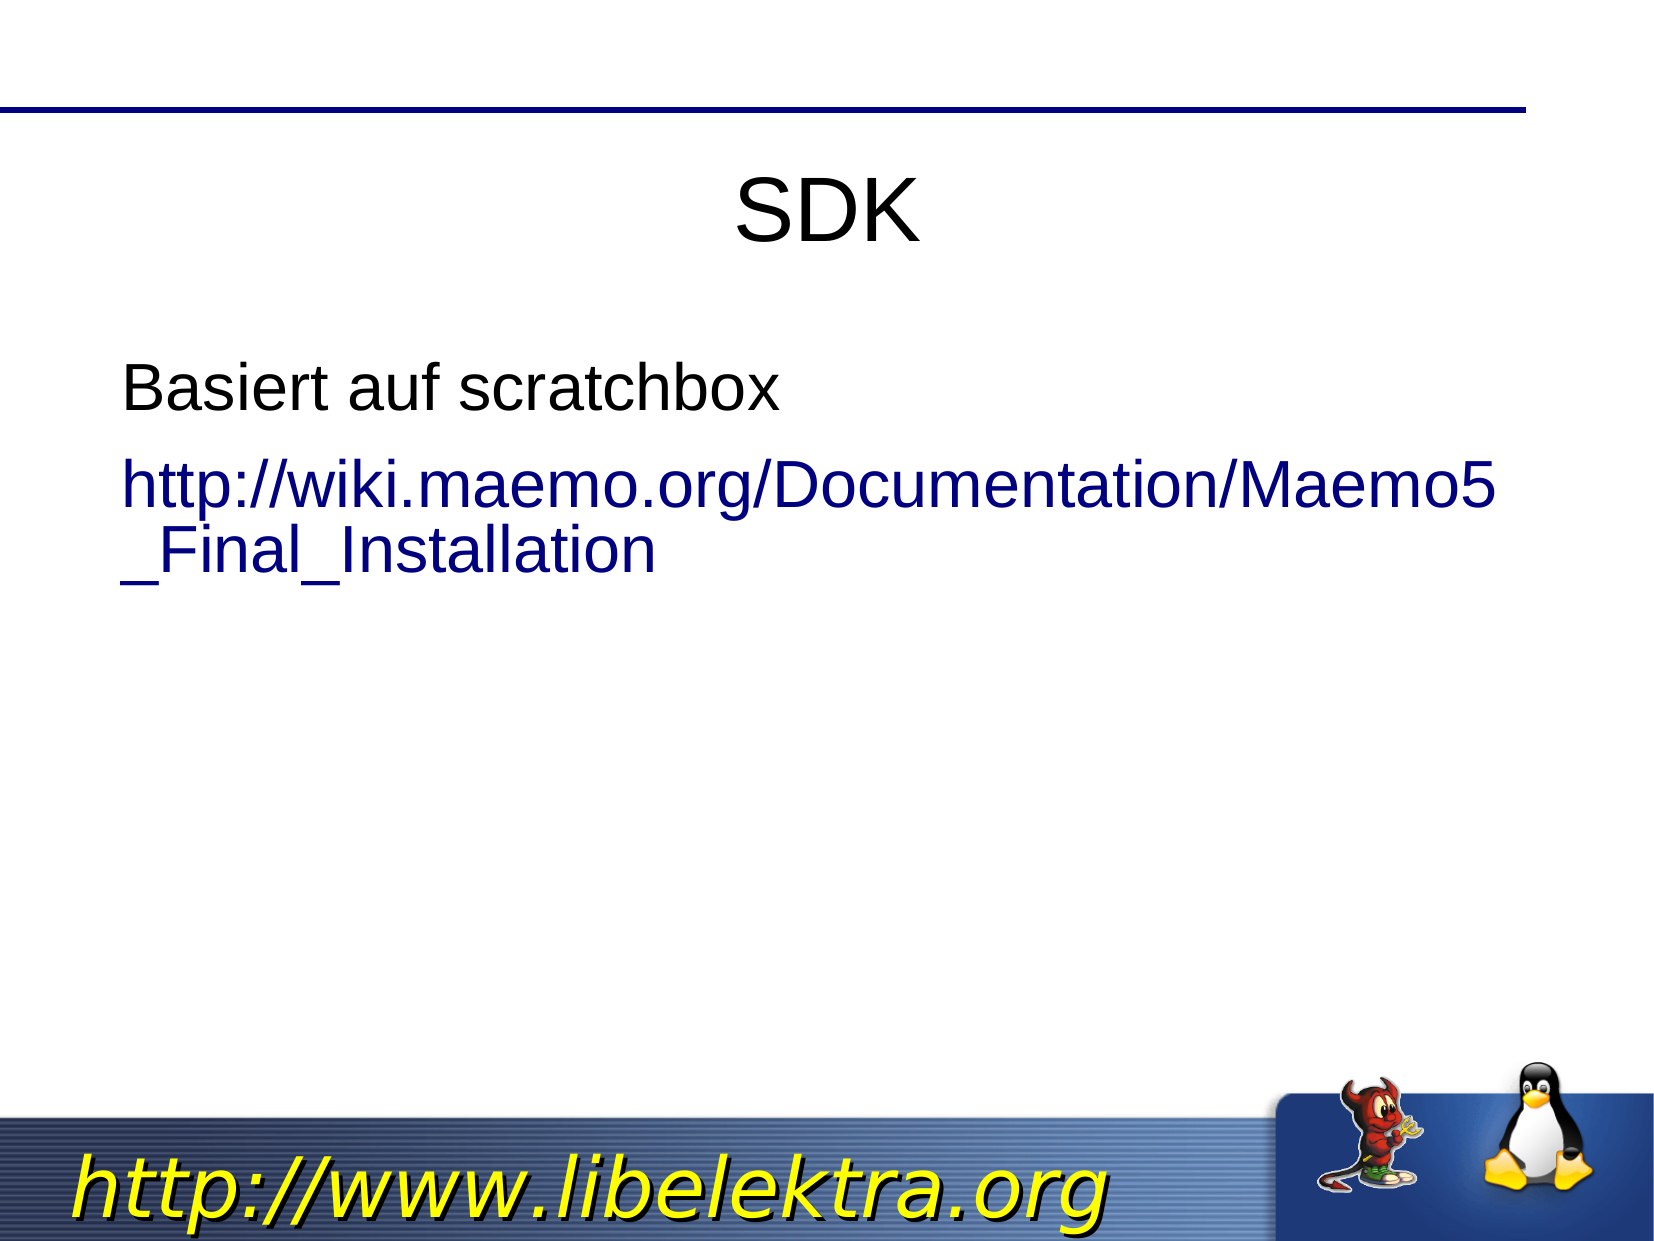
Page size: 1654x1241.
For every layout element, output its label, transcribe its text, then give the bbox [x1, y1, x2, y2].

list Basiert auf scratchbox http://wiki.maemo.org/Documentation/Maemo5_Final_Installation [121, 344, 1534, 1127]
picture [0, 1061, 1654, 1241]
title SDK [121, 102, 1534, 311]
